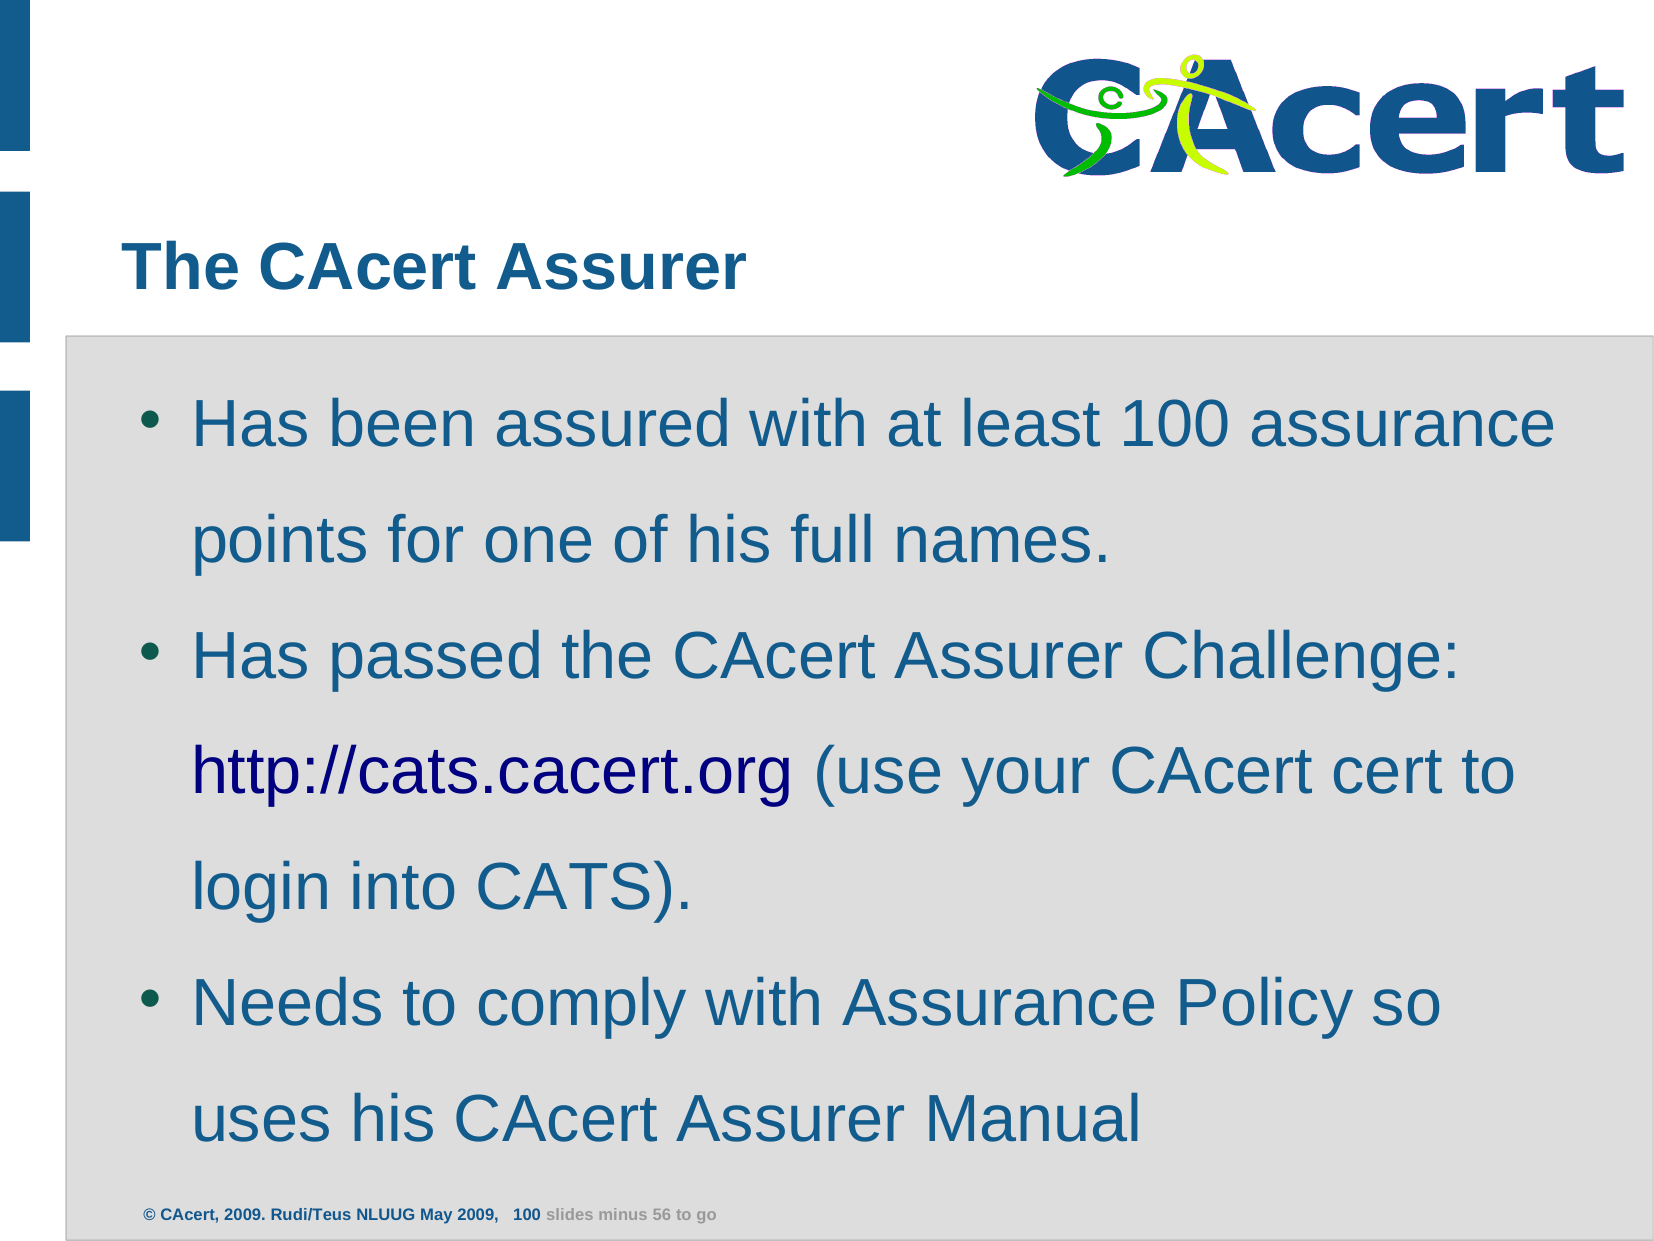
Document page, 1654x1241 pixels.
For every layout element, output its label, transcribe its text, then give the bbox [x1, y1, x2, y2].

title The CAcert Assurer [121, 177, 1533, 315]
picture [1033, 53, 1625, 178]
list Has been assured with at least 100 assurance points for one of his full names. Has passed the CAcert Assurer Challenge: http://cats.cacert.org (use your CAcert cert to login into CATS). Needs to comply with Assurance Policy so uses his CAcert Assurer Manual [121, 344, 1594, 1238]
